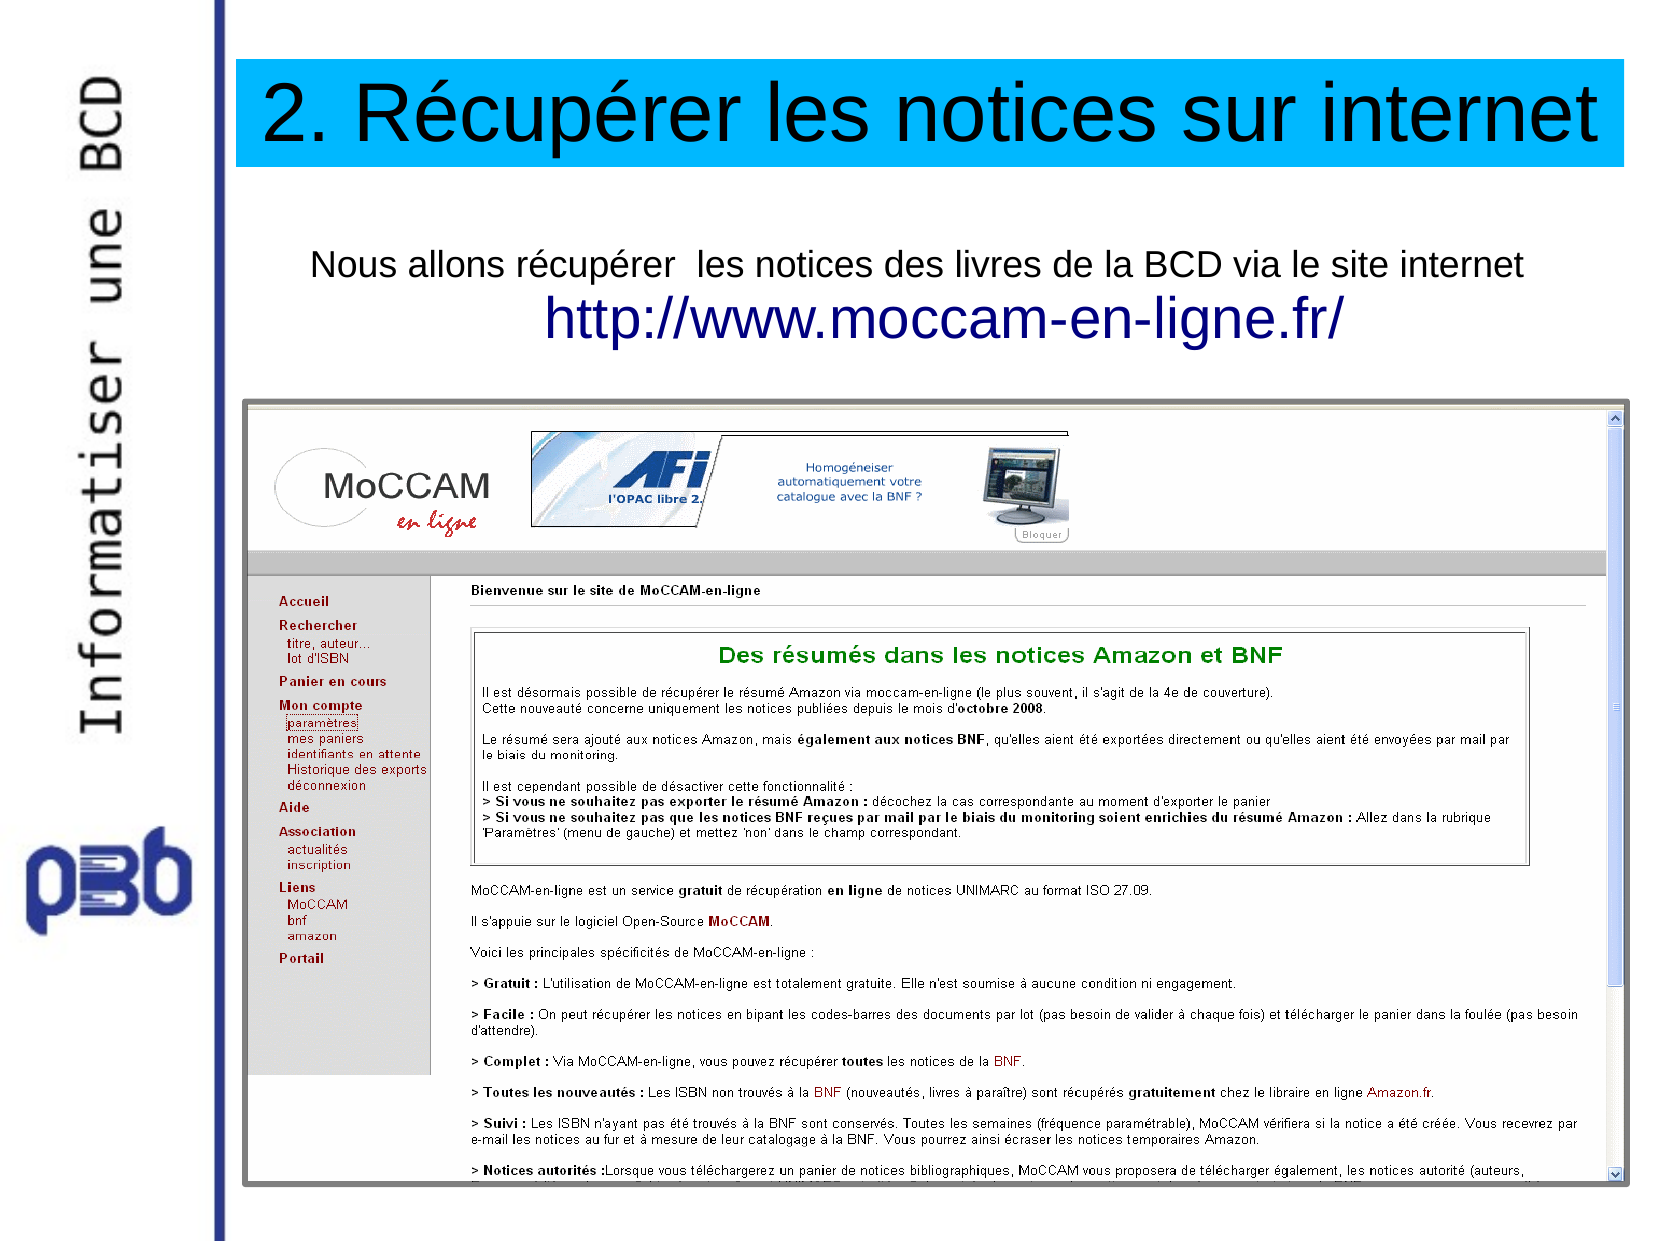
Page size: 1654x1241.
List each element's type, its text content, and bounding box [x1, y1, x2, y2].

text_box Nous allons récupérer les notices des livres de la BCD via le site internet http://www.moccam-en-ligne.fr/ [295, 236, 1595, 358]
picture [0, 0, 1654, 1241]
text_box 2. Récupérer les notices sur internet [236, 59, 1625, 167]
